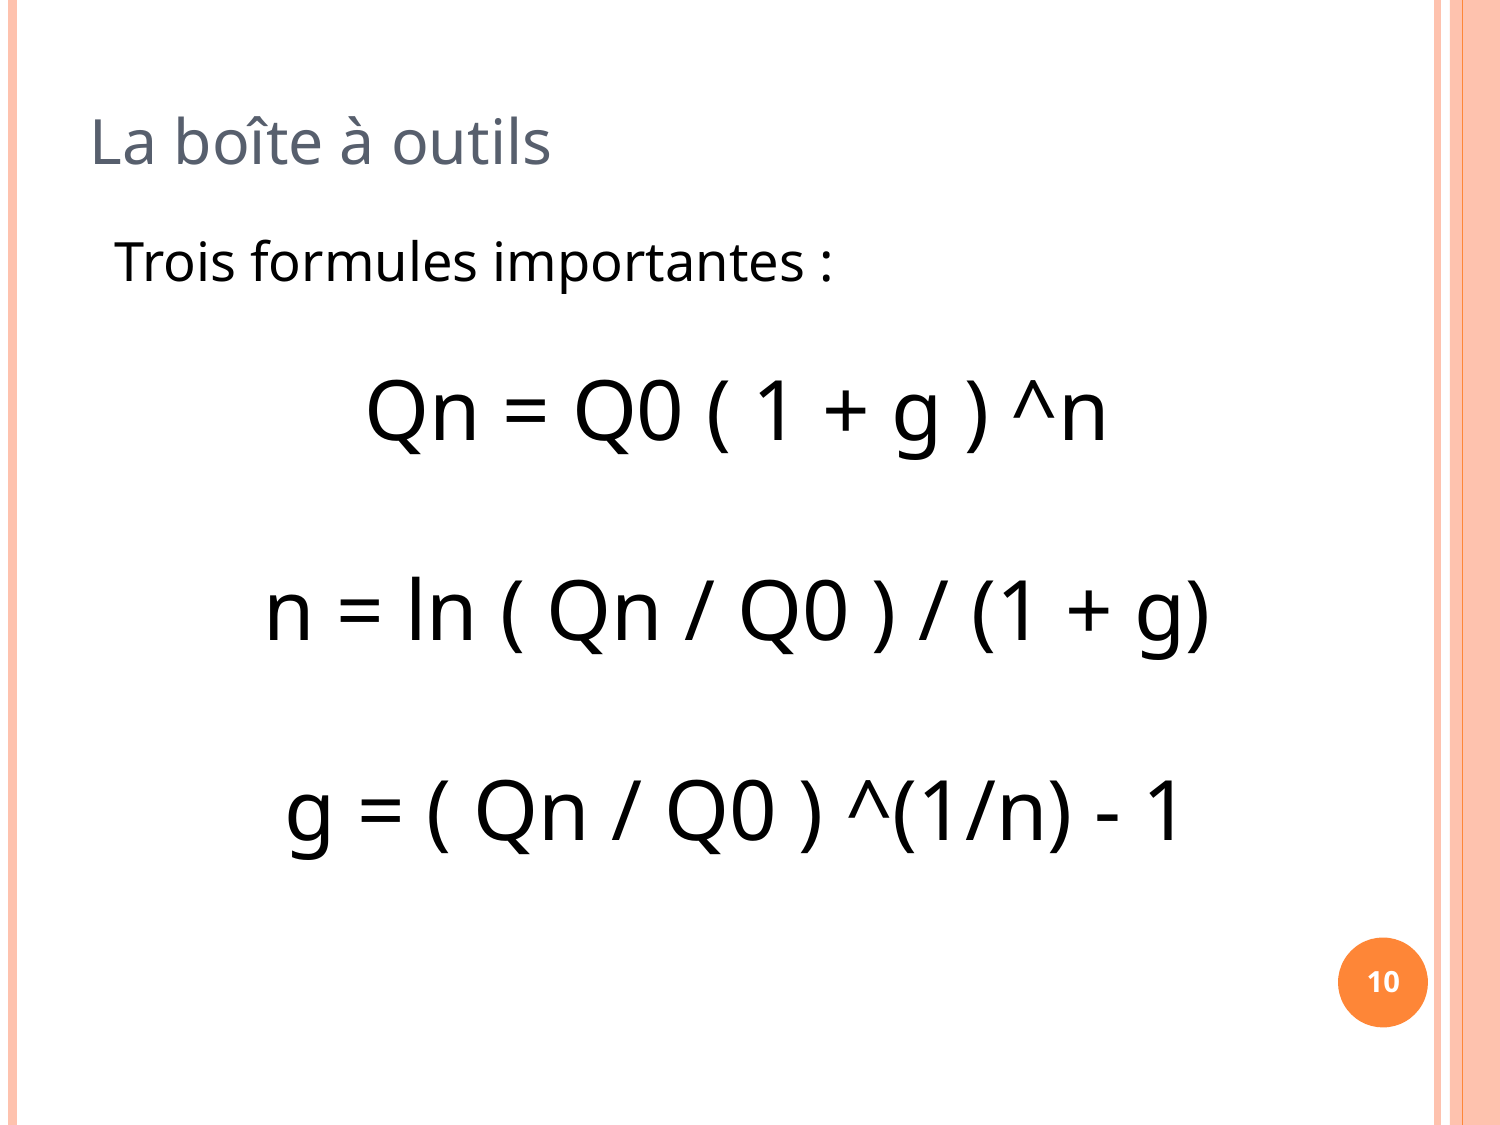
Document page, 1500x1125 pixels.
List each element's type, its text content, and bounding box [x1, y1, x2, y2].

text_box <numéro> [1333, 940, 1434, 1027]
text_box La boîte à outils [74, 45, 1300, 185]
text_box Trois formules importantes : Qn = Q0 ( 1 + g ) ^n n = ln ( Qn / Q0 ) / (1 + g) g = ( Qn / Q0 ) ^(1/n) - 1 [99, 219, 1375, 384]
